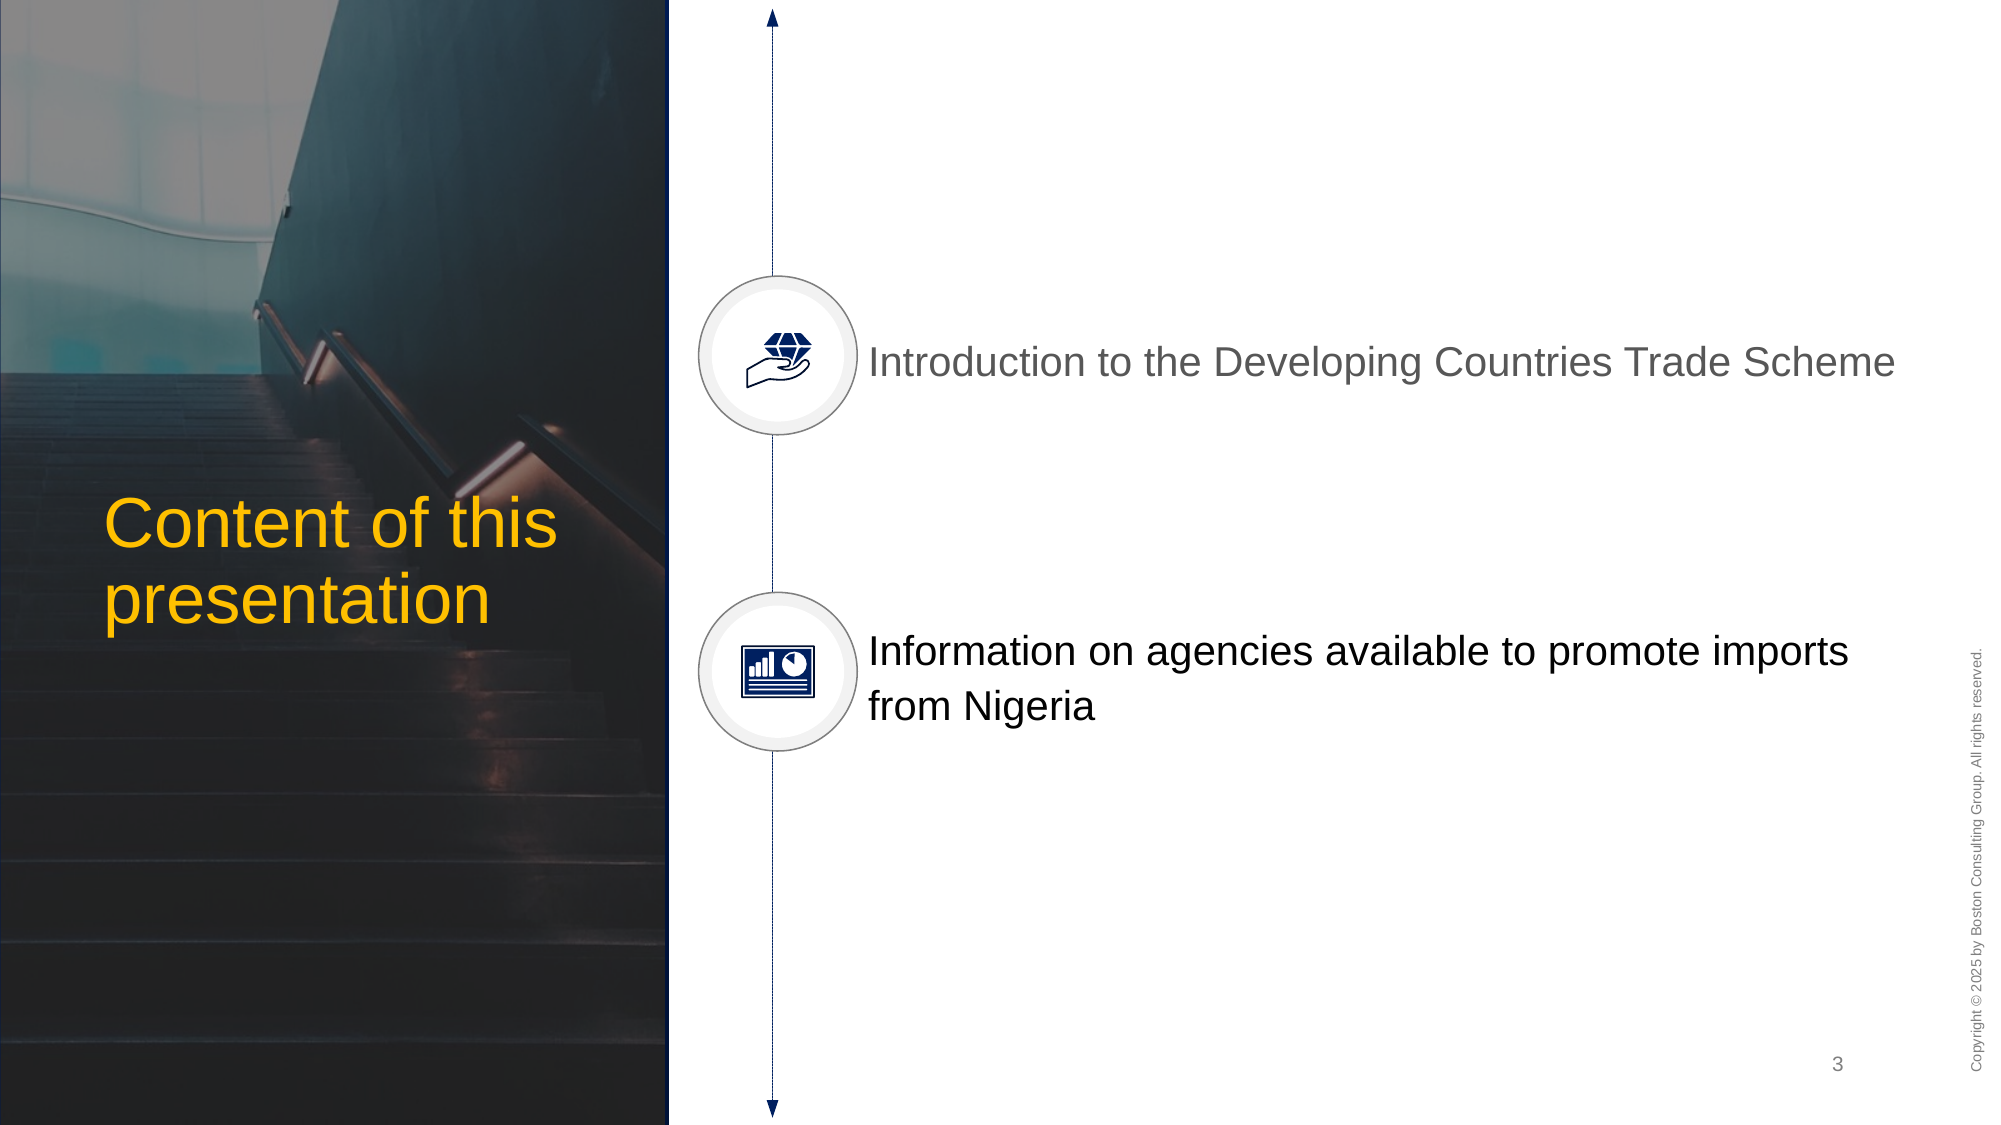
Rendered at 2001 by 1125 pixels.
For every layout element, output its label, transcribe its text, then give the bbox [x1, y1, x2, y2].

text_box [698, 276, 858, 435]
text_box [698, 592, 858, 752]
text_box Information on agencies available to promote imports from Nigeria [868, 618, 1900, 728]
title Content of this presentation [103, 439, 617, 686]
text_box Introduction to the Developing Countries Trade Scheme [868, 330, 1900, 385]
text_box [0, 0, 665, 1125]
